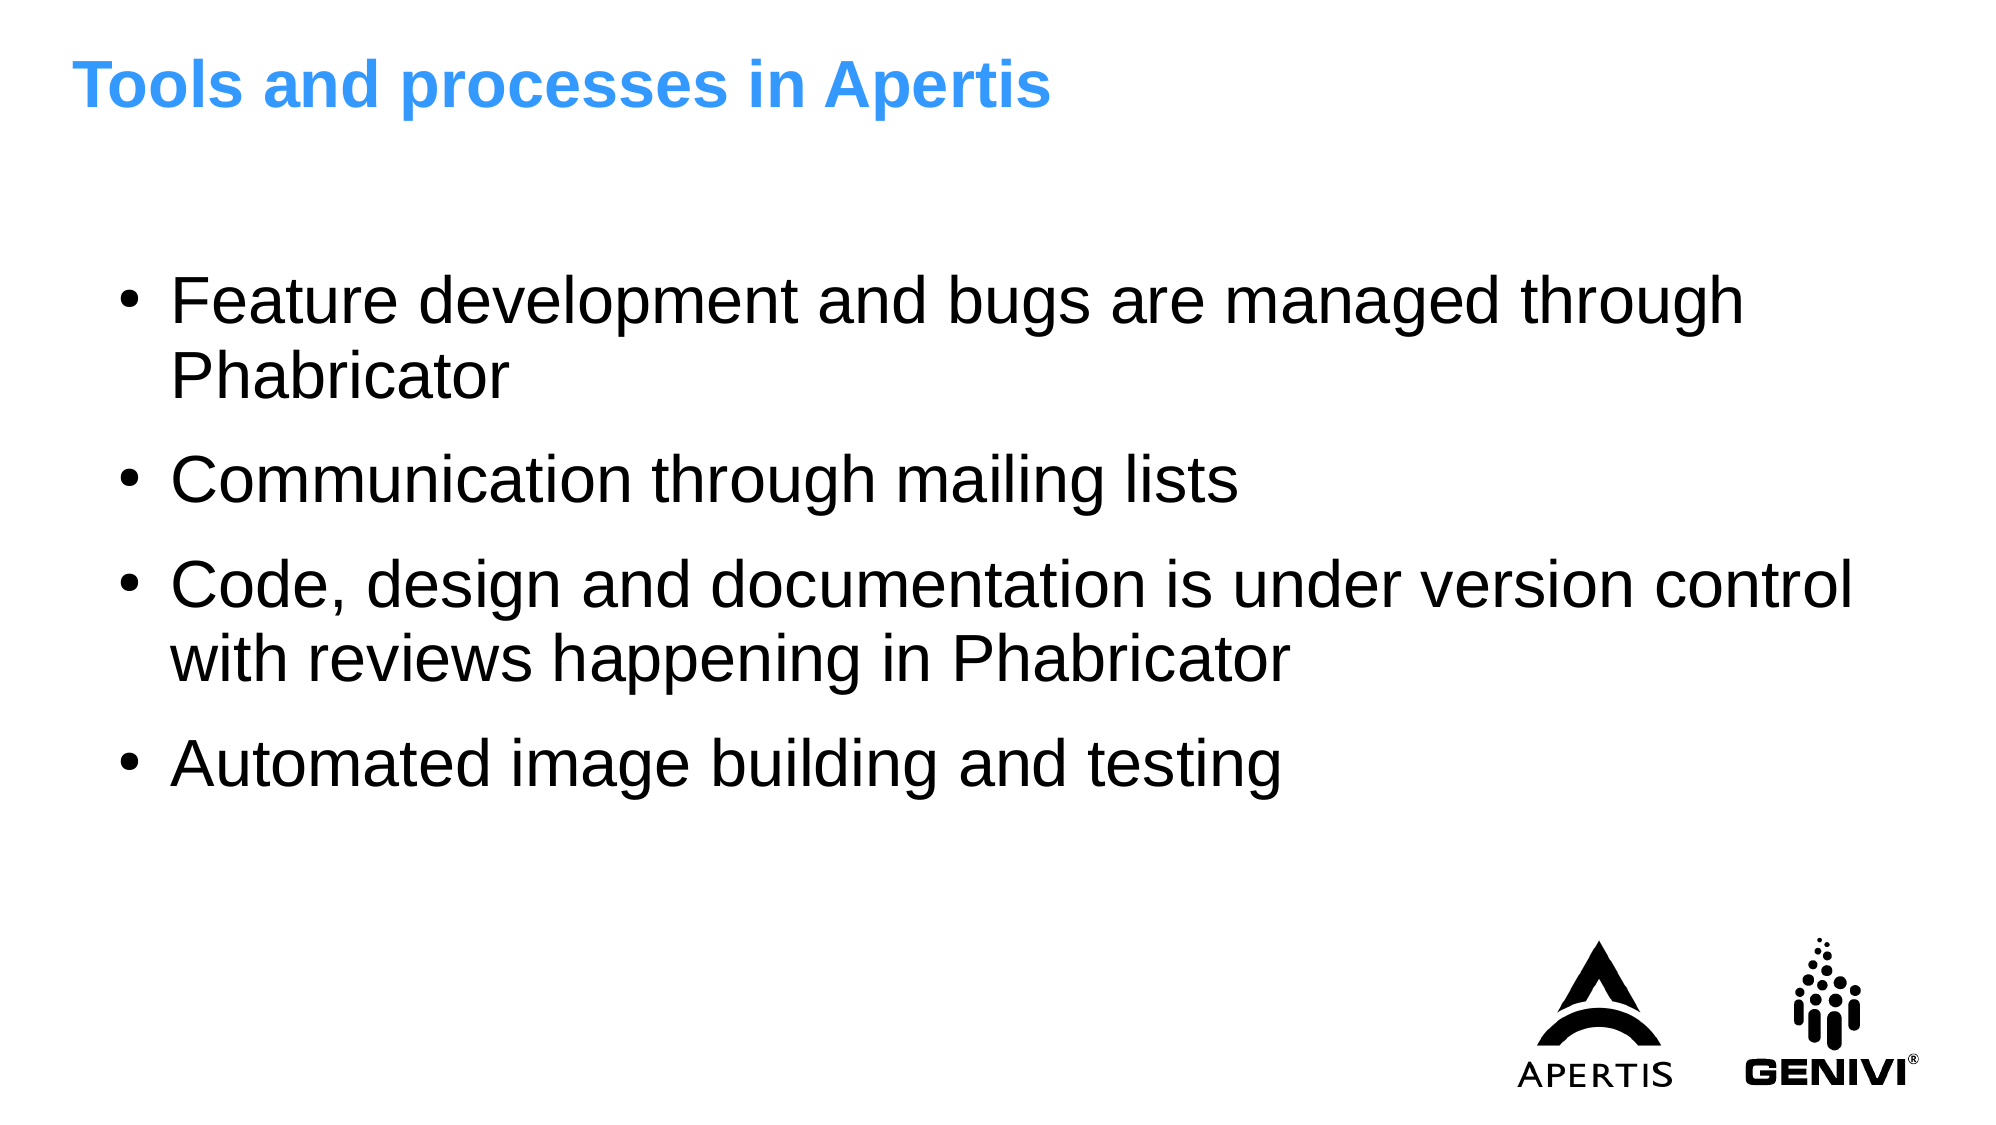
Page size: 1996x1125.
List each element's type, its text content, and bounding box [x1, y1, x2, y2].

picture [1517, 940, 1672, 1087]
title Tools and processes in Apertis [71, 29, 1868, 139]
list Feature development and bugs are managed through Phabricator Communication through mailing lists Code, design and documentation is under version control with reviews happening in Phabricator Automated image building and testing [99, 263, 1896, 916]
